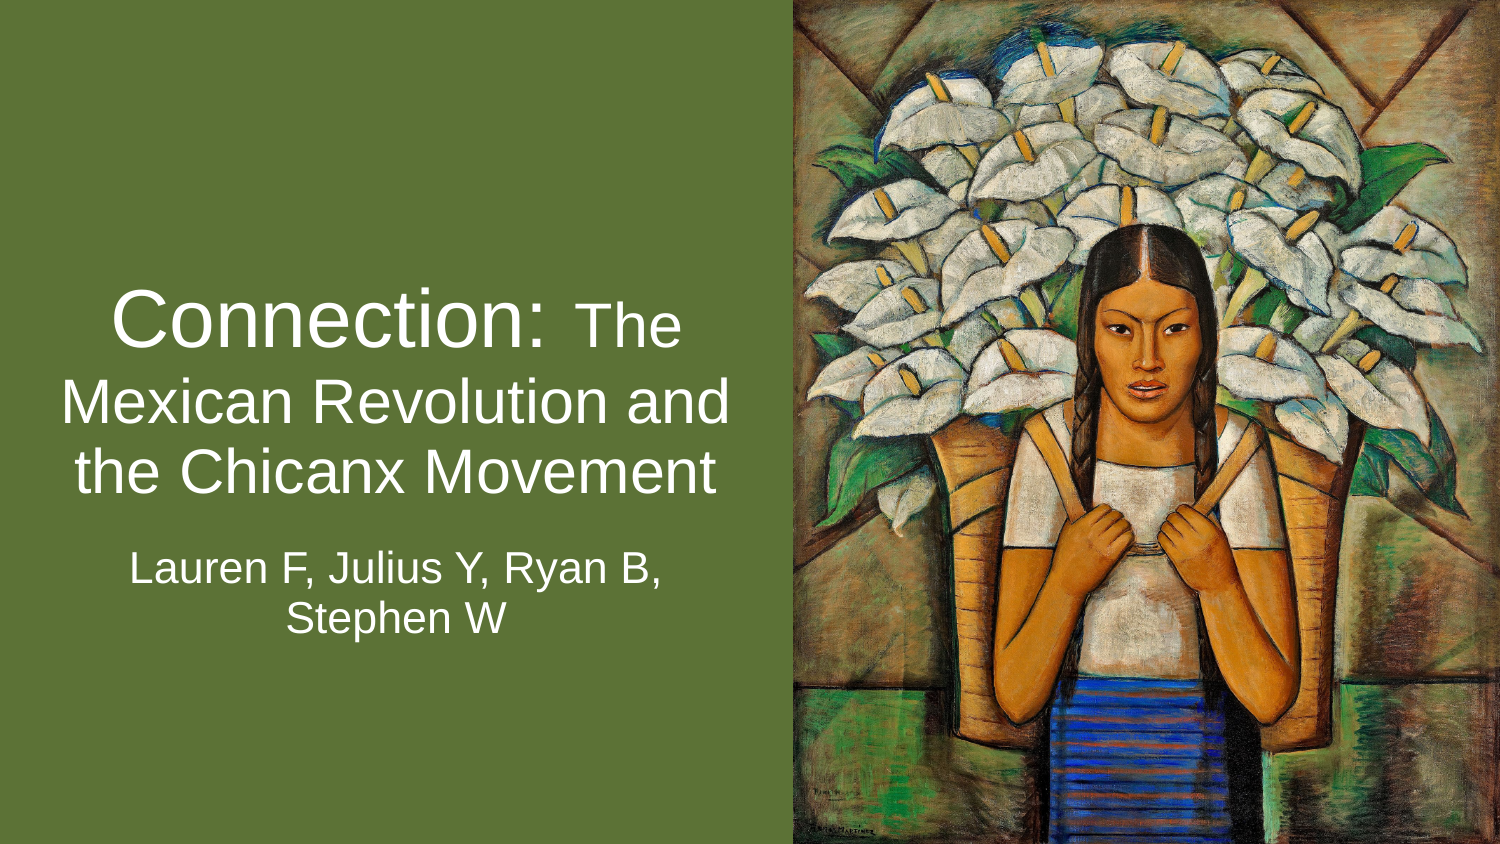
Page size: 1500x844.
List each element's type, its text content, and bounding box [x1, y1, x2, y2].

title Connection: The Mexican Revolution and the Chicanx Movement [42, 185, 750, 523]
picture [793, 0, 1500, 844]
subtitle Lauren F, Julius Y, Ryan B, Stephen W [42, 528, 750, 659]
